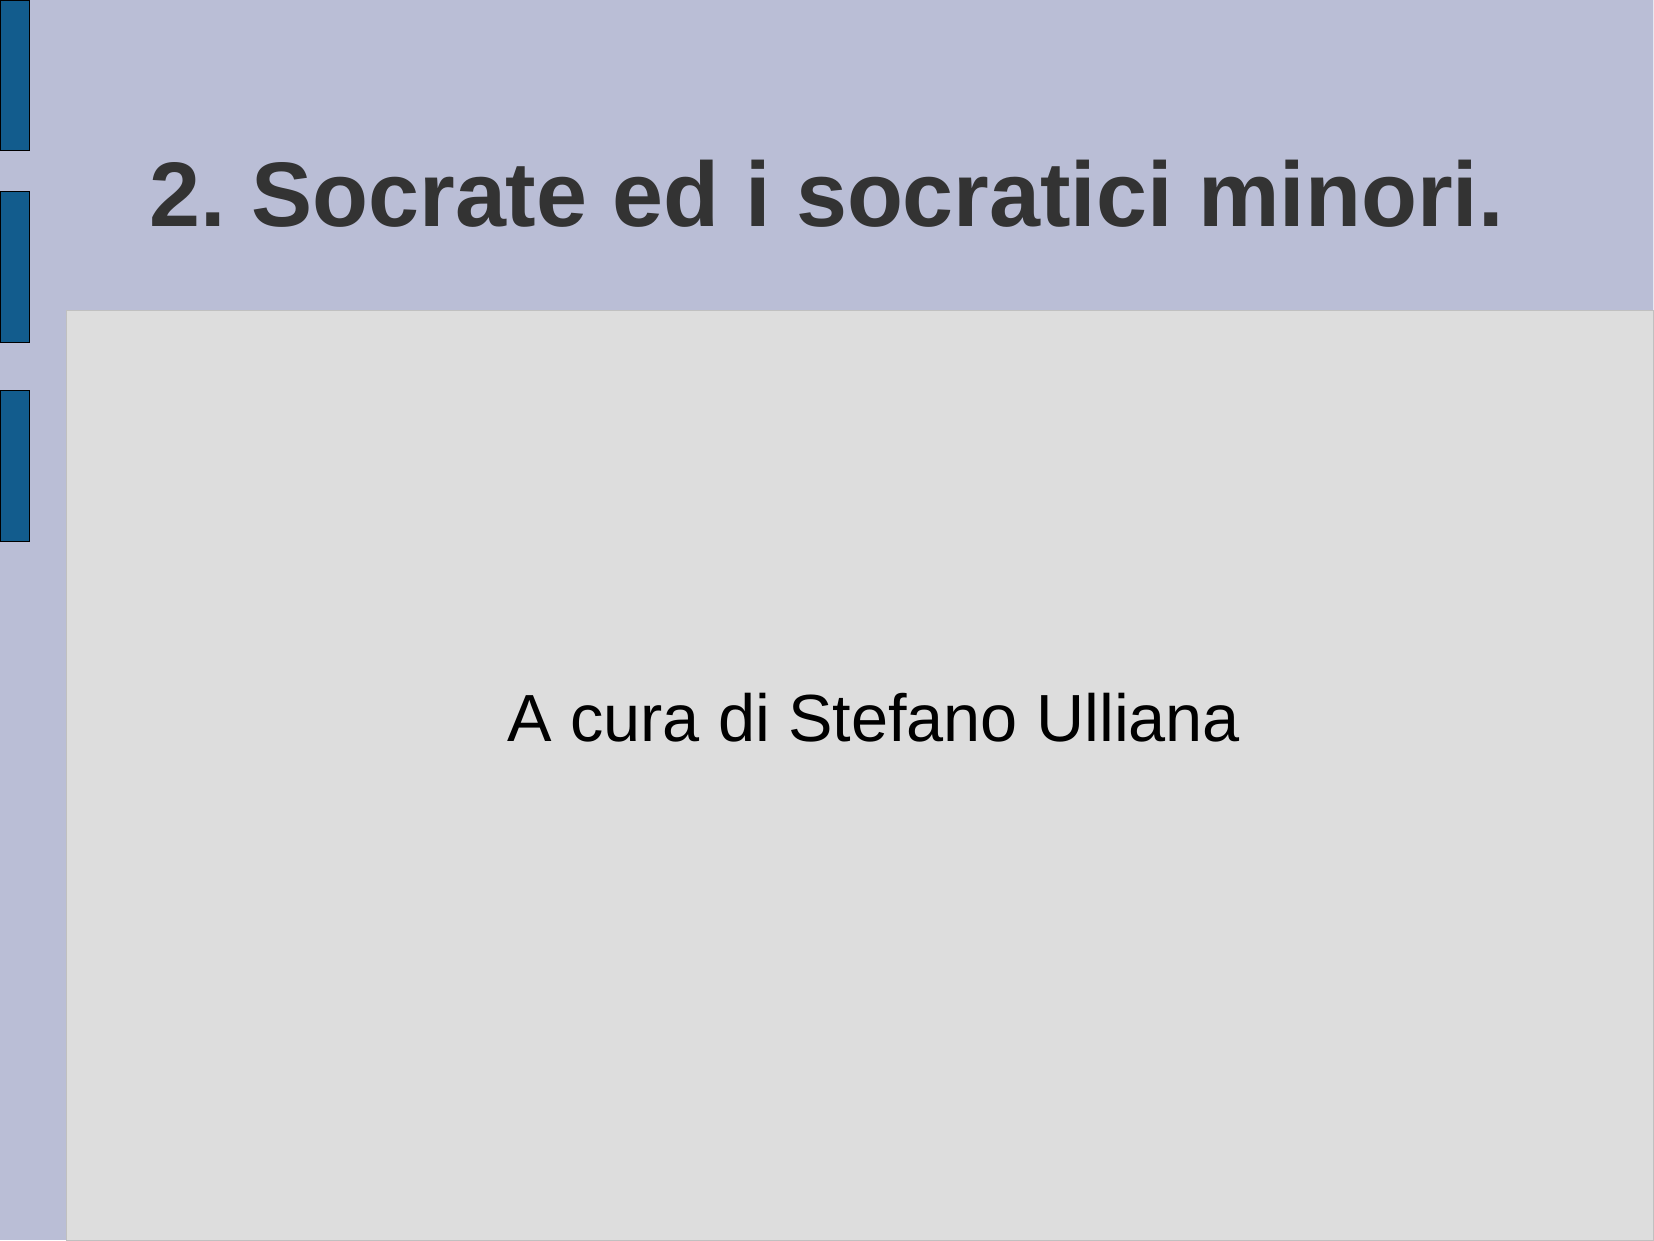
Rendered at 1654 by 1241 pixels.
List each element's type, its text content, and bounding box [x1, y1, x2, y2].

subtitle A cura di Stefano Ulliana [178, 364, 1570, 1147]
title 2. Socrate ed i socratici minori. [121, 91, 1534, 299]
